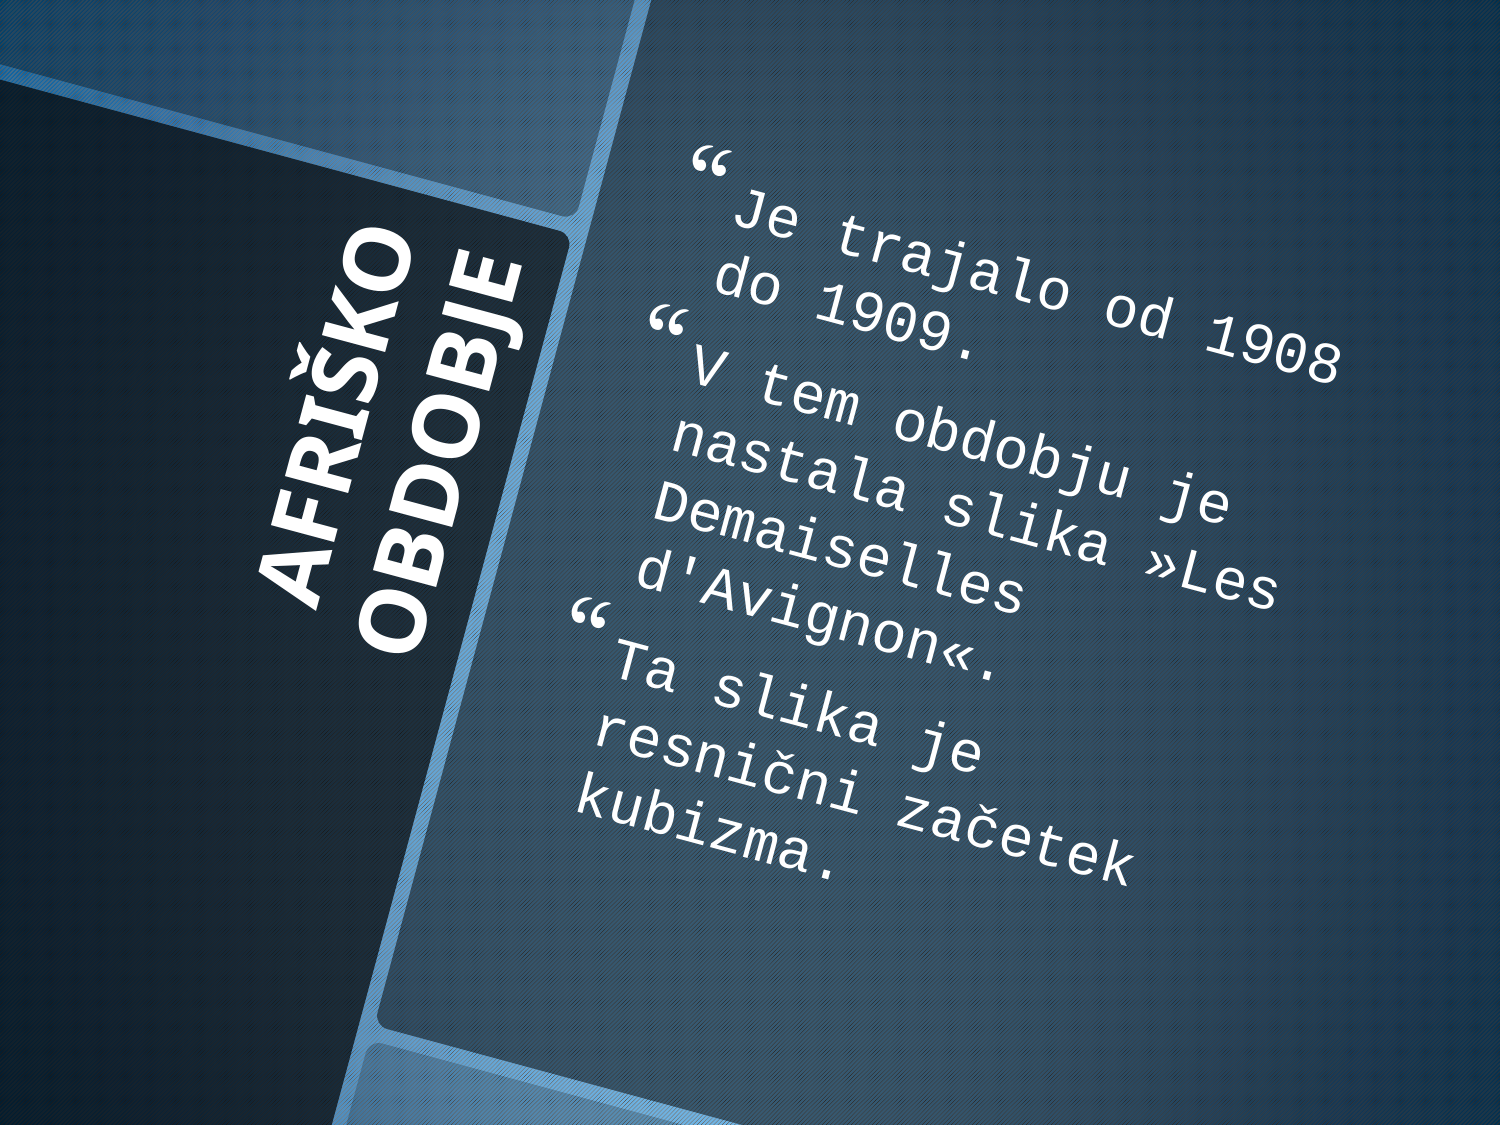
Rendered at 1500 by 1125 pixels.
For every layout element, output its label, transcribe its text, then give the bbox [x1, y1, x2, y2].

list Je trajalo od 1908 do 1909. V tem obdobju je nastala slika »Les Demaiselles d'Avignon«. Ta slika je resnični začetek kubizma. [476, 72, 1430, 1075]
title AFRIŠKO OBDOBJE [69, 181, 554, 1056]
